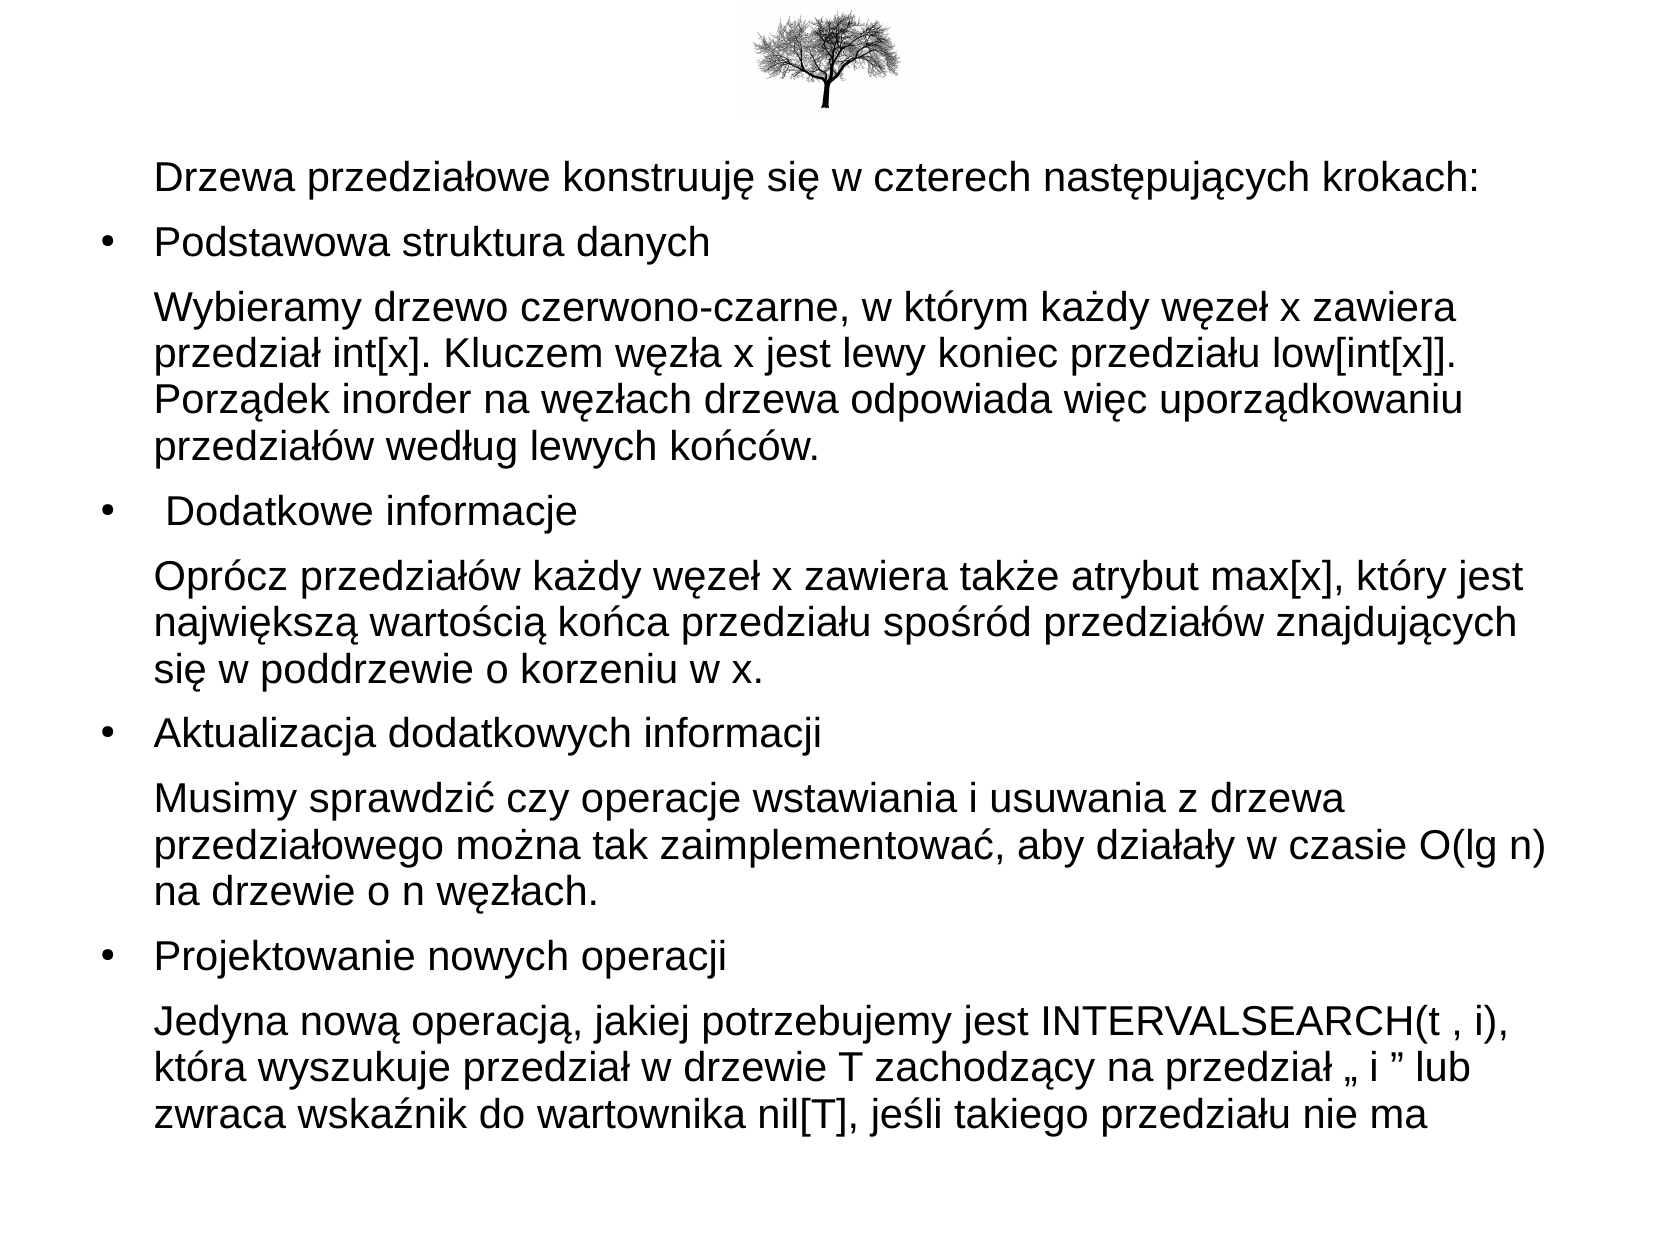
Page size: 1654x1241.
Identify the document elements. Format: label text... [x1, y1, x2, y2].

list Drzewa przedziałowe konstruuję się w czterech następujących krokach: Podstawowa struktura danych Wybieramy drzewo czerwono-czarne, w którym każdy węzeł x zawiera przedział int[x]. Kluczem węzła x jest lewy koniec przedziału low[int[x]]. Porządek inorder na węzłach drzewa odpowiada więc uporządkowaniu przedziałów według lewych końców. Dodatkowe informacje Oprócz przedziałów każdy węzeł x zawiera także atrybut max[x], który jest największą wartością końca przedziału spośród przedziałów znajdujących się w poddrzewie o korzeniu w x. Aktualizacja dodatkowych informacji Musimy sprawdzić czy operacje wstawiania i usuwania z drzewa przedziałowego można tak zaimplementować, aby działały w czasie O(lg n) na drzewie o n węzłach. Projektowanie nowych operacji Jedyna nową operacją, jakiej potrzebujemy jest INTERVALSEARCH(t , i), która wyszukuje przedział w drzewie T zachodzący na przedział „ i ” lub zwraca wskaźnik do wartownika nil[T], jeśli takiego przedziału nie ma [82, 153, 1571, 1170]
picture [738, 0, 916, 119]
